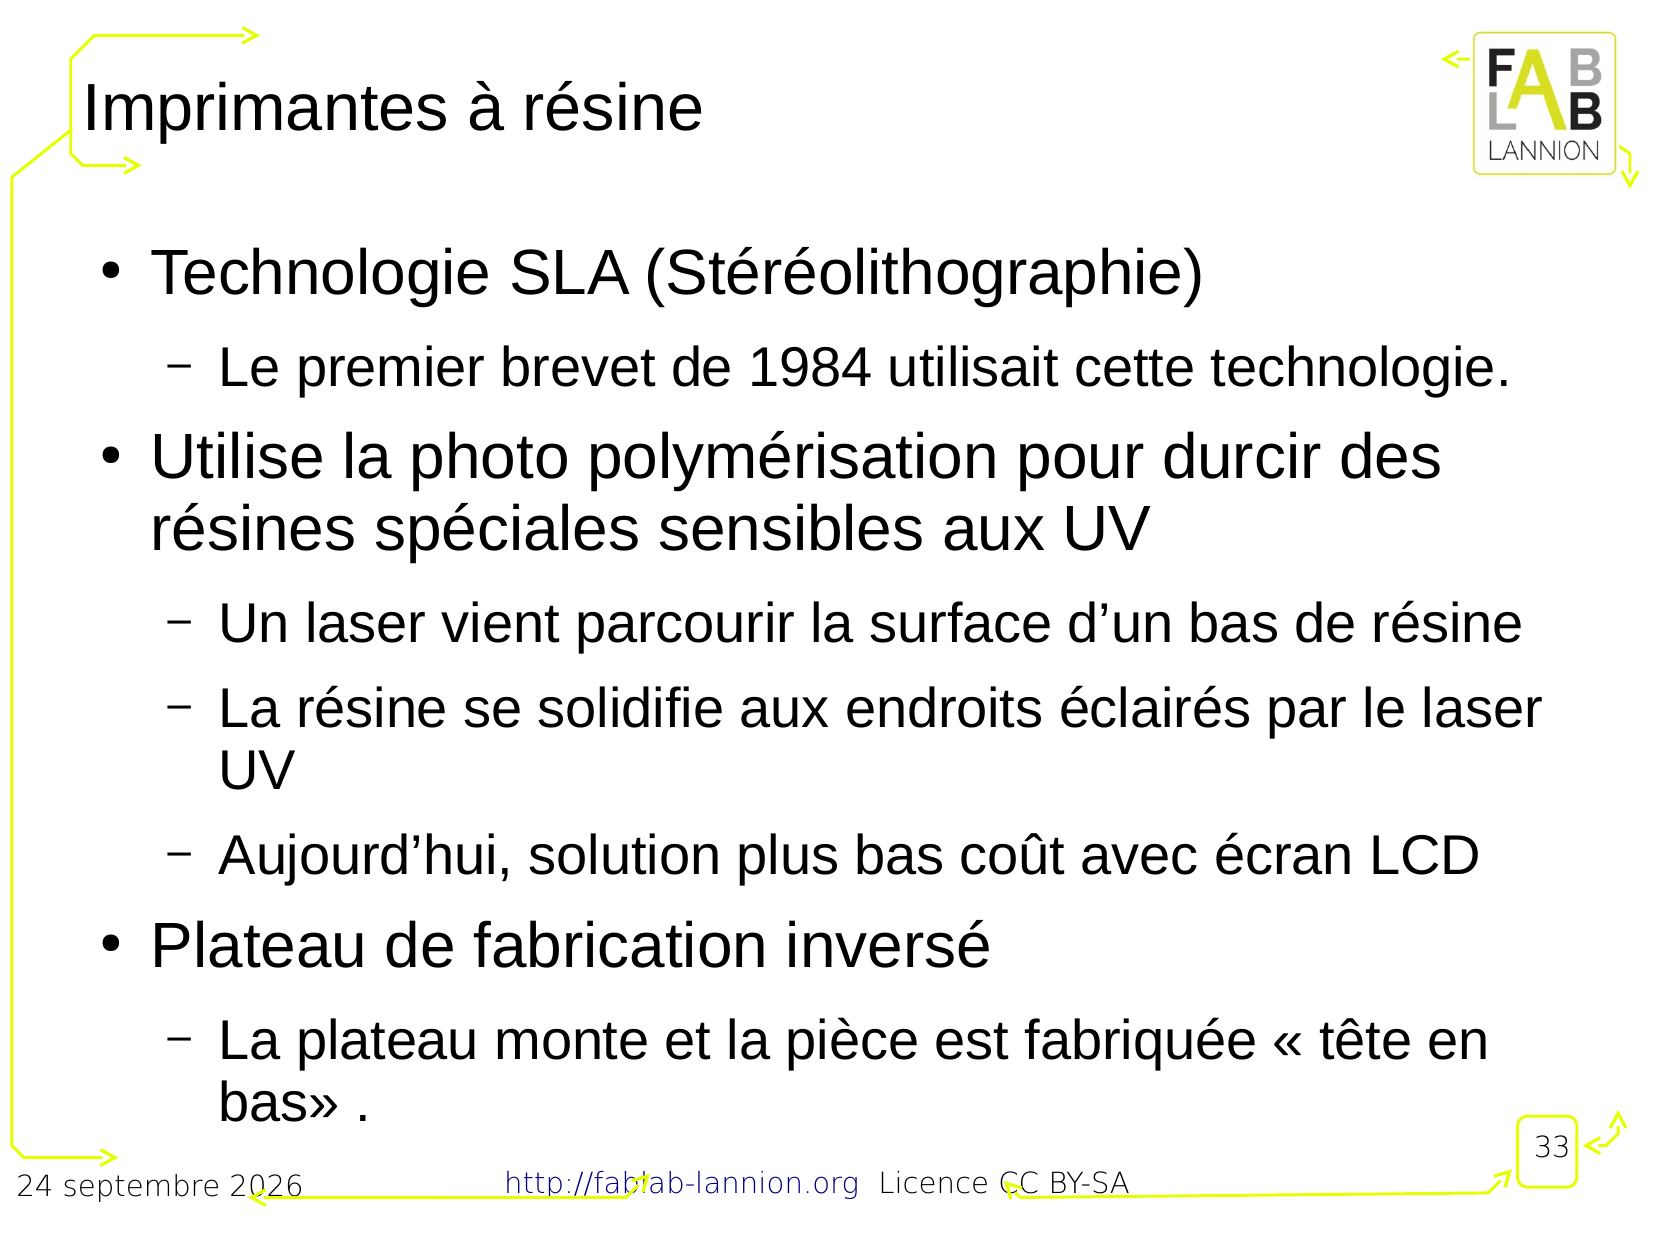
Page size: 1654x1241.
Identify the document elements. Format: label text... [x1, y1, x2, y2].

list Technologie SLA (Stéréolithographie) Le premier brevet de 1984 utilisait cette technologie. Utilise la photo polymérisation pour durcir des résines spéciales sensibles aux UV Un laser vient parcourir la surface d’un bas de résine La résine se solidifie aux endroits éclairés par le laser UV Aujourd’hui, solution plus bas coût avec écran LCD Plateau de fabrication inversé La plateau monte et la pièce est fabriquée « tête en bas» . [82, 236, 1595, 1134]
title Imprimantes à résine [82, 49, 1441, 166]
picture [1470, 29, 1619, 178]
